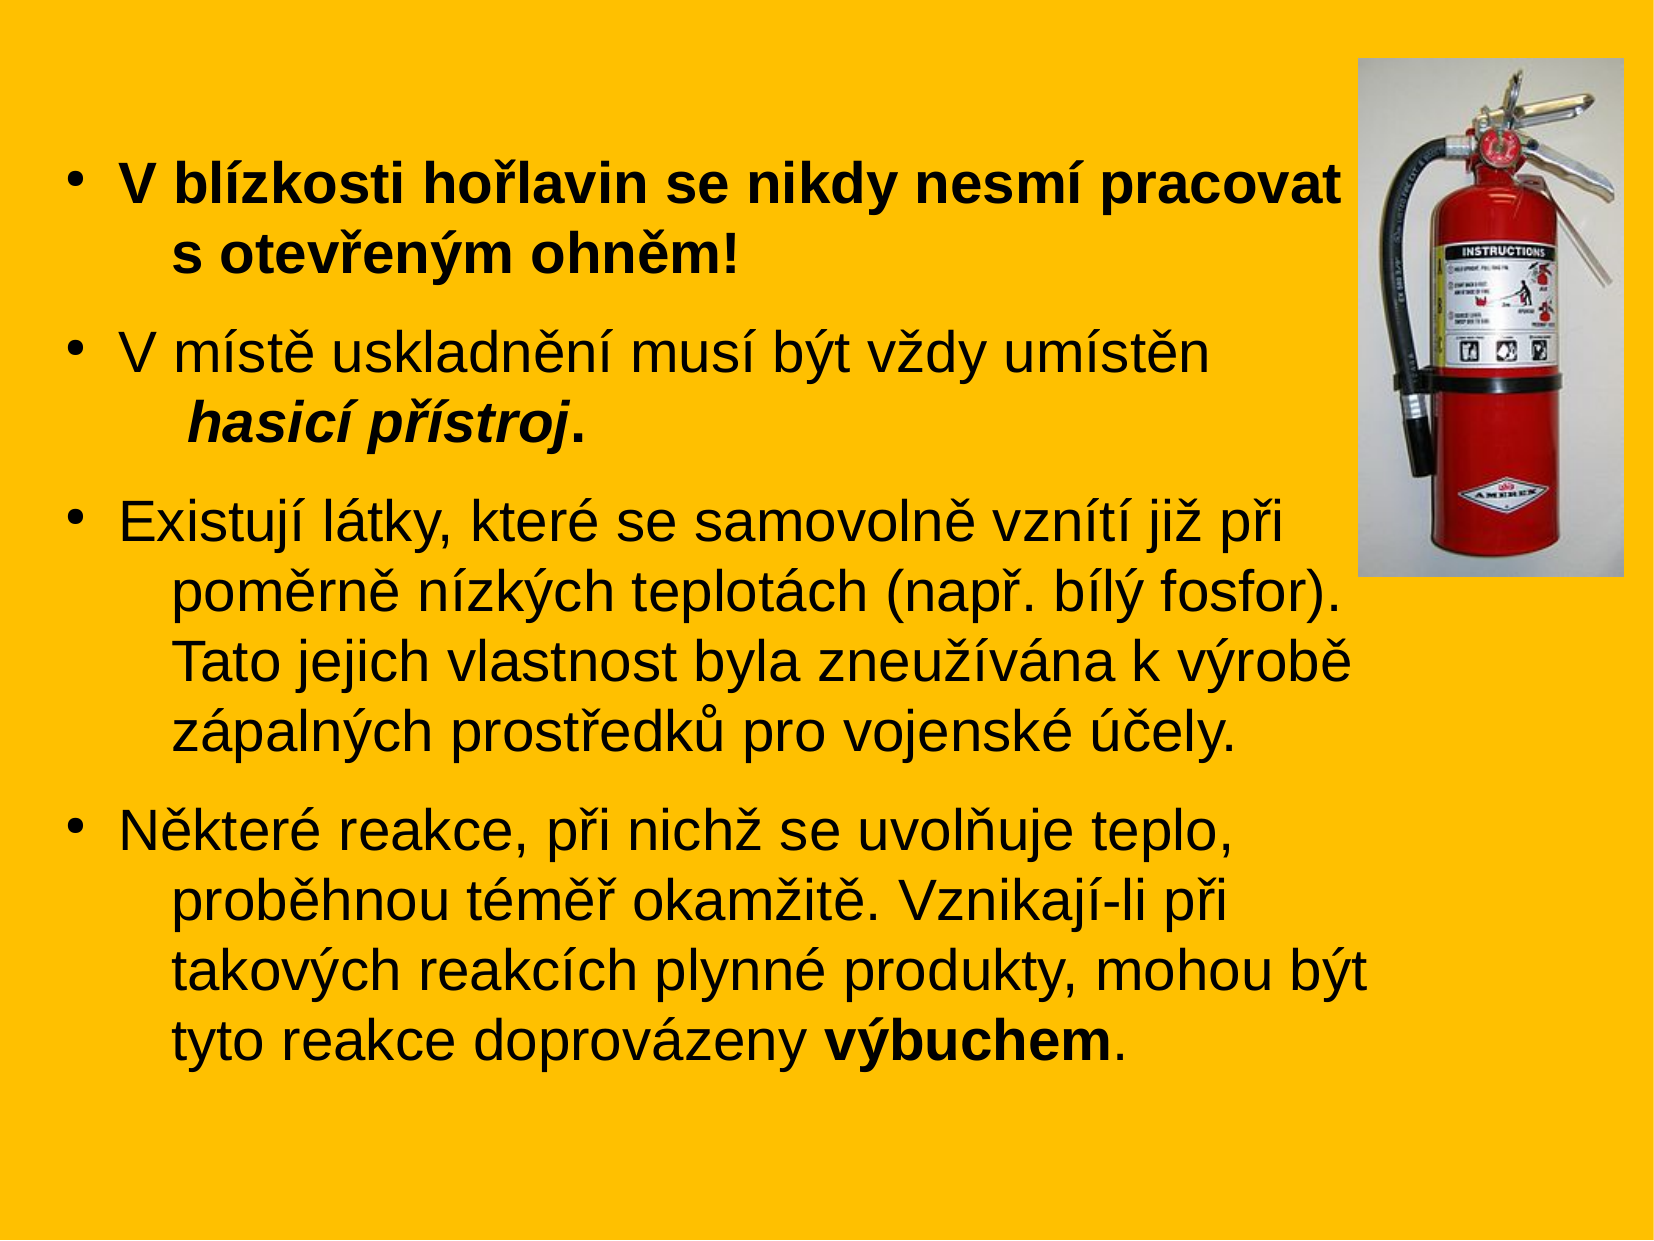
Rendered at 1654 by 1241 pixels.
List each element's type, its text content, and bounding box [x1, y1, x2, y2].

picture [1358, 59, 1624, 577]
list V blízkosti hořlavin se nikdy nesmí pracovat s otevřeným ohněm! V místě uskladnění musí být vždy umístěn hasicí přístroj. Existují látky, které se samovolně vznítí již při poměrně nízkých teplotách (např. bílý fosfor). Tato jejich vlastnost byla zneužívána k výrobě zápalných prostředků pro vojenské účely. Některé reakce, při nichž se uvolňuje teplo, proběhnou téměř okamžitě. Vznikají-li při takových reakcích plynné produkty, mohou být tyto reakce doprovázeny výbuchem. [29, 145, 1453, 1093]
